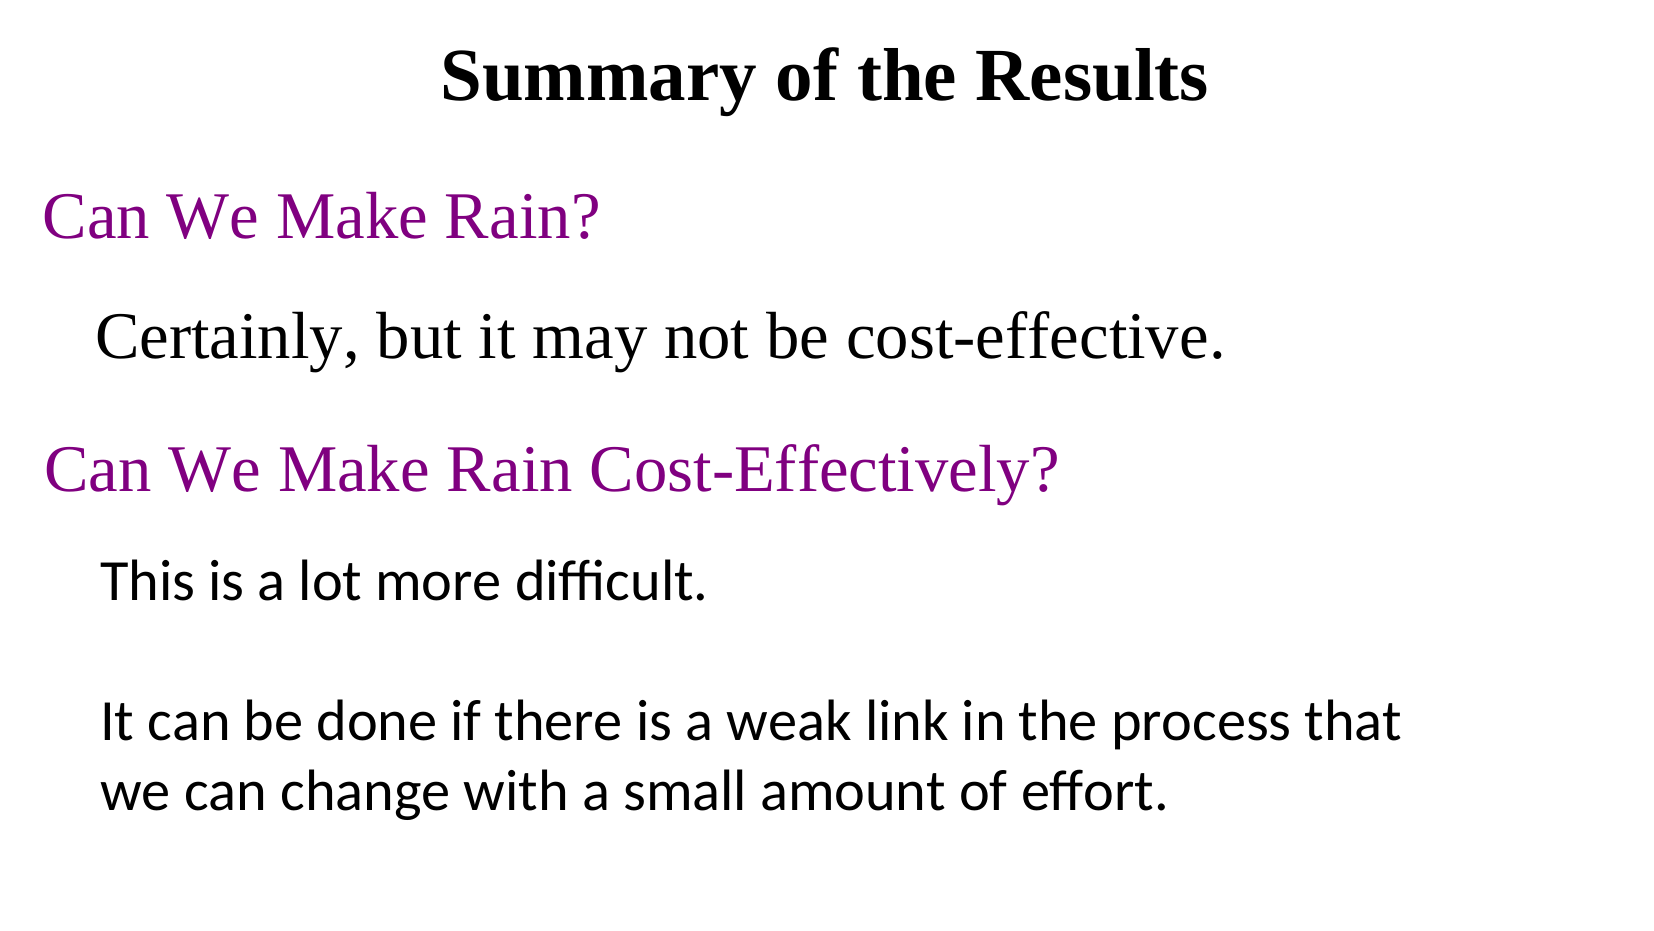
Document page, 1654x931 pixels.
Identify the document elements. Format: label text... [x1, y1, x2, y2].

title Can We Make Rain? [2, 161, 642, 272]
title Summary of the Results [0, 2, 1651, 151]
text_box Certainly, but it may not be cost-effective. [80, 284, 1411, 380]
text_box Can We Make Rain Cost-Effectively? [29, 417, 1654, 513]
text_box This is a lot more difficult. It can be done if there is a weak link in the process that we can change with a small amount of effort. [85, 534, 1501, 830]
